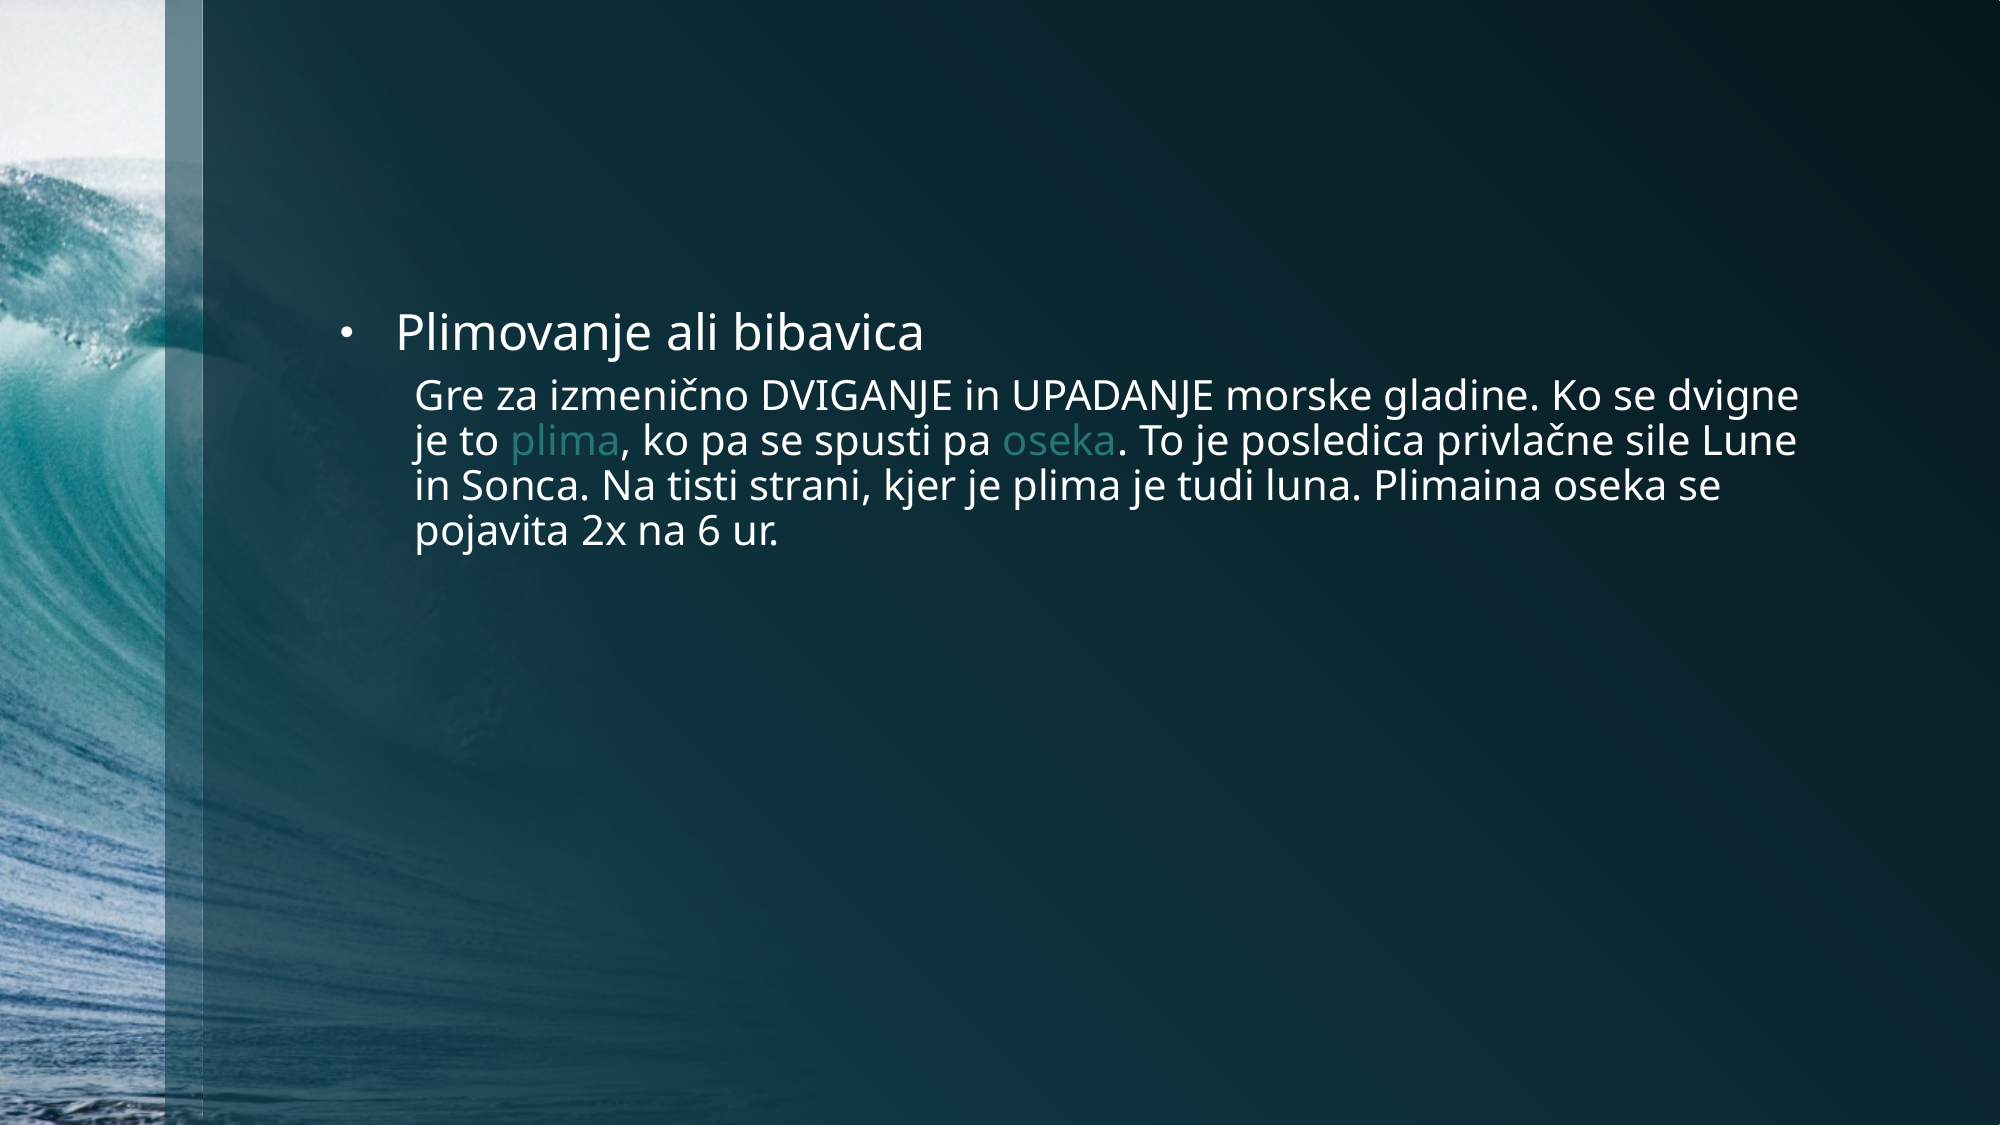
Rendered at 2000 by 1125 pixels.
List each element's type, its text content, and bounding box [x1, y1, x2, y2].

list Plimovanje ali bibavica Gre za izmenično DVIGANJE in UPADANJE morske gladine. Ko se dvigne je to plima, ko pa se spusti pa oseka. To je posledica privlačne sile Lune in Sonca. Na tisti strani, kjer je plima je tudi luna. Plimaina oseka se pojavita 2x na 6 ur. [324, 299, 1825, 1025]
picture [0, 0, 2000, 1125]
